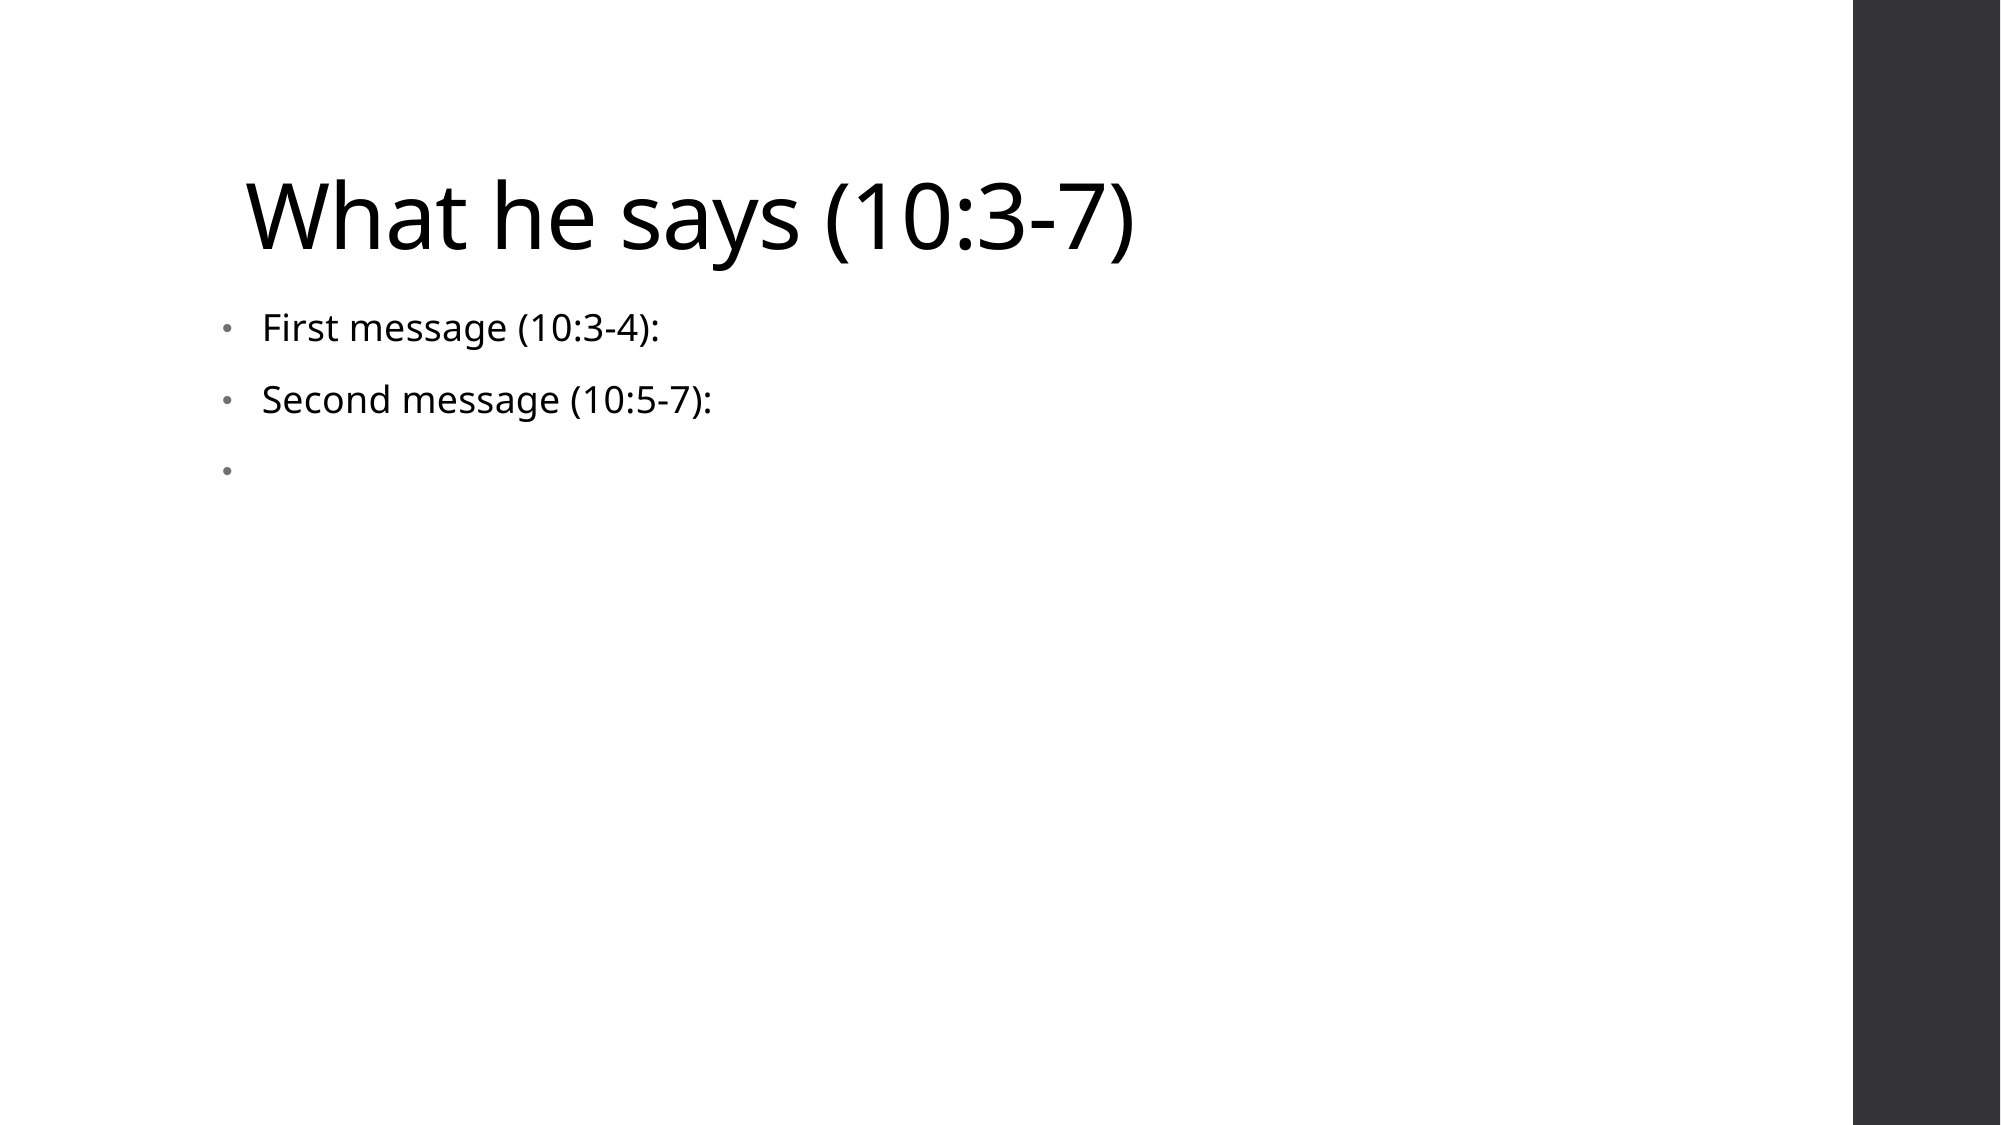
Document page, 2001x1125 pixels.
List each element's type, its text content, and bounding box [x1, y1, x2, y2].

title What he says (10:3-7) [206, 60, 1797, 278]
list First message (10:3-4): Second message (10:5-7): [206, 299, 1617, 1014]
